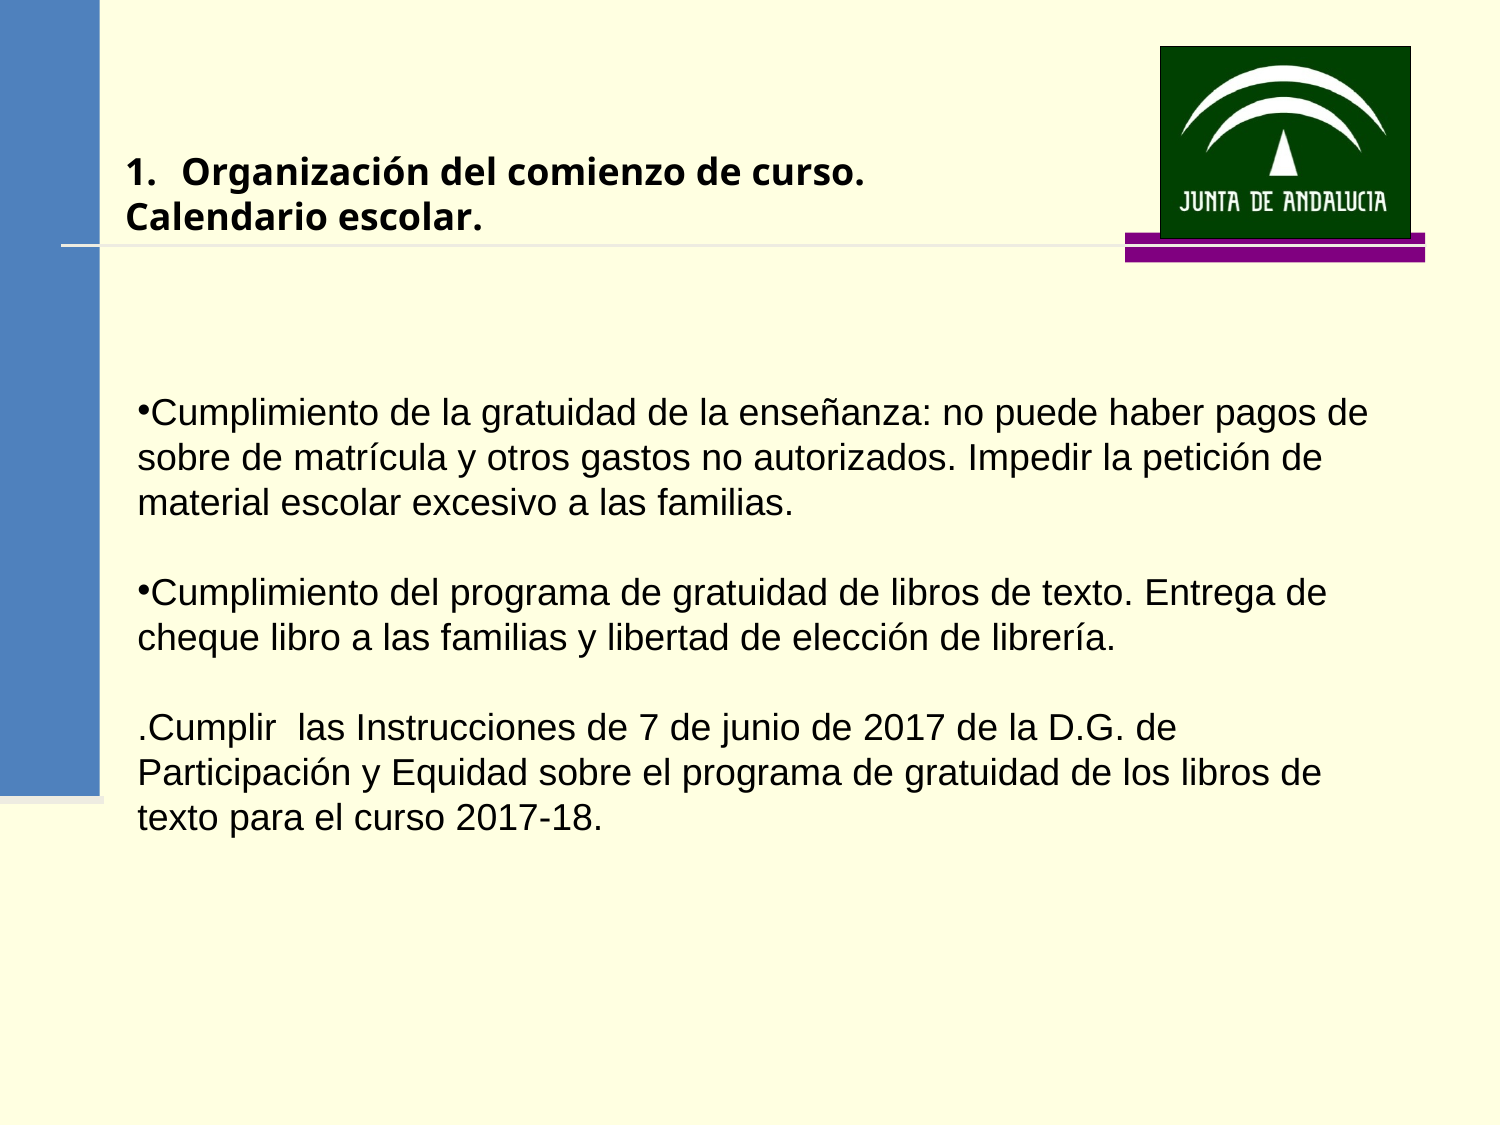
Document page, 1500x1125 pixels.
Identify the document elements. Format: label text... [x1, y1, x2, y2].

text_box Organización del comienzo de curso. Calendario escolar. [124, 124, 1426, 313]
text_box Cumplimiento de la gratuidad de la enseñanza: no puede haber pagos de sobre de matrícula y otros gastos no autorizados. Impedir la petición de material escolar excesivo a las familias. Cumplimiento del programa de gratuidad de libros de texto. Entrega de cheque libro a las familias y libertad de elección de librería. .Cumplir las Instrucciones de 7 de junio de 2017 de la D.G. de Participación y Equidad sobre el programa de gratuidad de los libros de texto para el curso 2017-18. [137, 387, 1400, 999]
picture [1160, 46, 1410, 239]
